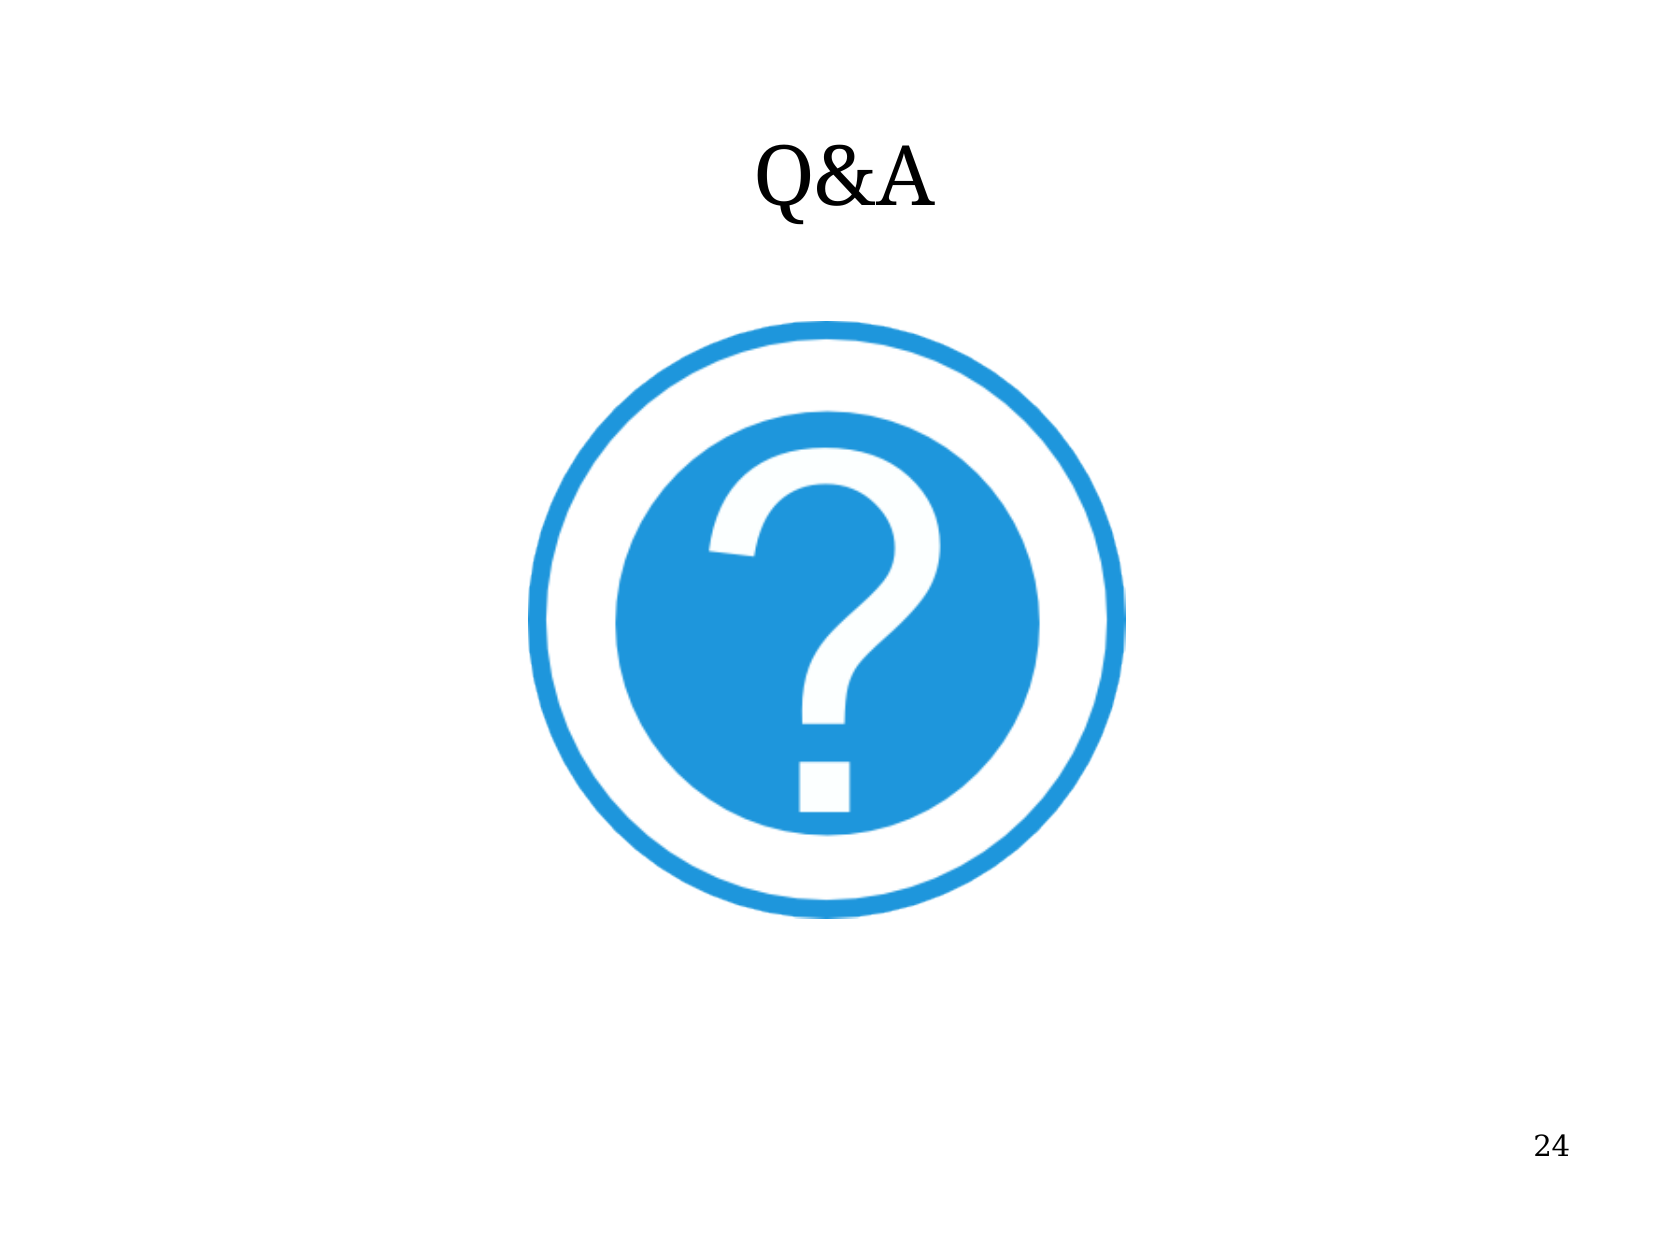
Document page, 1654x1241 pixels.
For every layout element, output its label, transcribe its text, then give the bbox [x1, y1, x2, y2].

picture [528, 321, 1126, 919]
subtitle [82, 297, 1571, 1117]
title Q&A [82, 18, 1571, 288]
